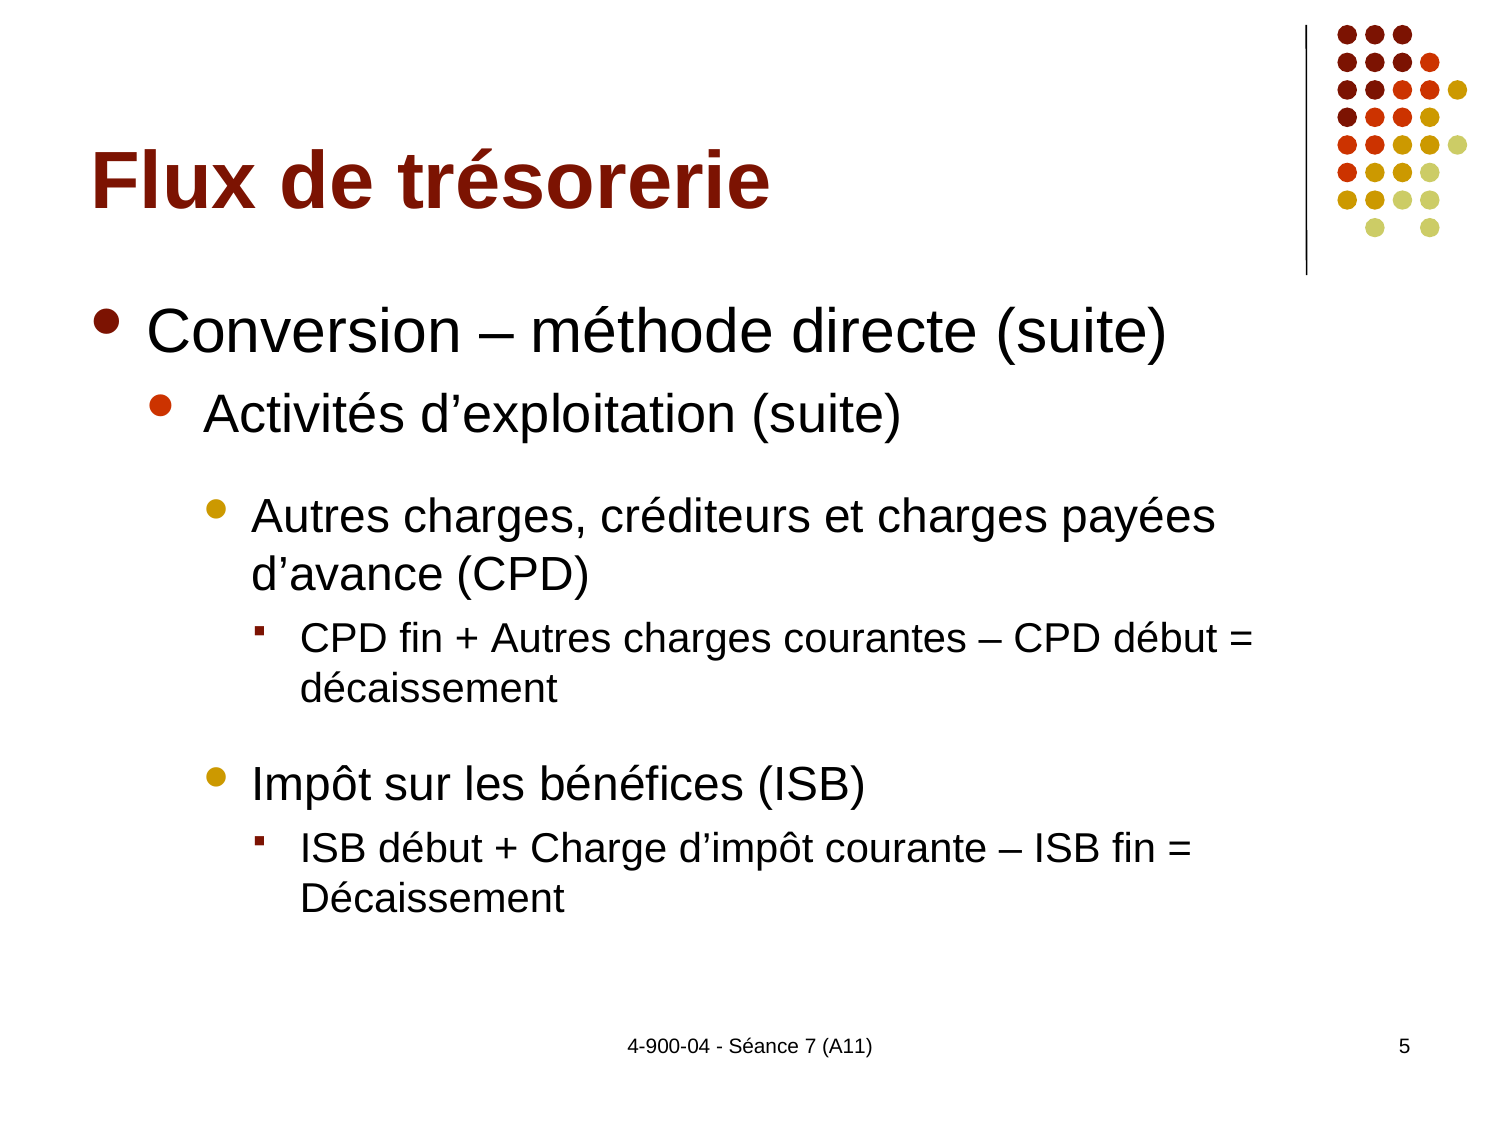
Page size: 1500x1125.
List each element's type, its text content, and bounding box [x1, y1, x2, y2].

text_box 4-900-04 - Séance 7 (A11) [512, 1025, 988, 1101]
text_box Flux de trésorerie [74, 20, 1313, 233]
text_box <numéro> [1074, 1025, 1426, 1101]
text_box Conversion – méthode directe (suite) Activités d’exploitation (suite) Autres charges, créditeurs et charges payées d’avance (CPD) CPD fin + Autres charges courantes – CPD début = décaissement Impôt sur les bénéfices (ISB) ISB début + Charge d’impôt courante – ISB fin = Décaissement [75, 282, 1426, 1006]
